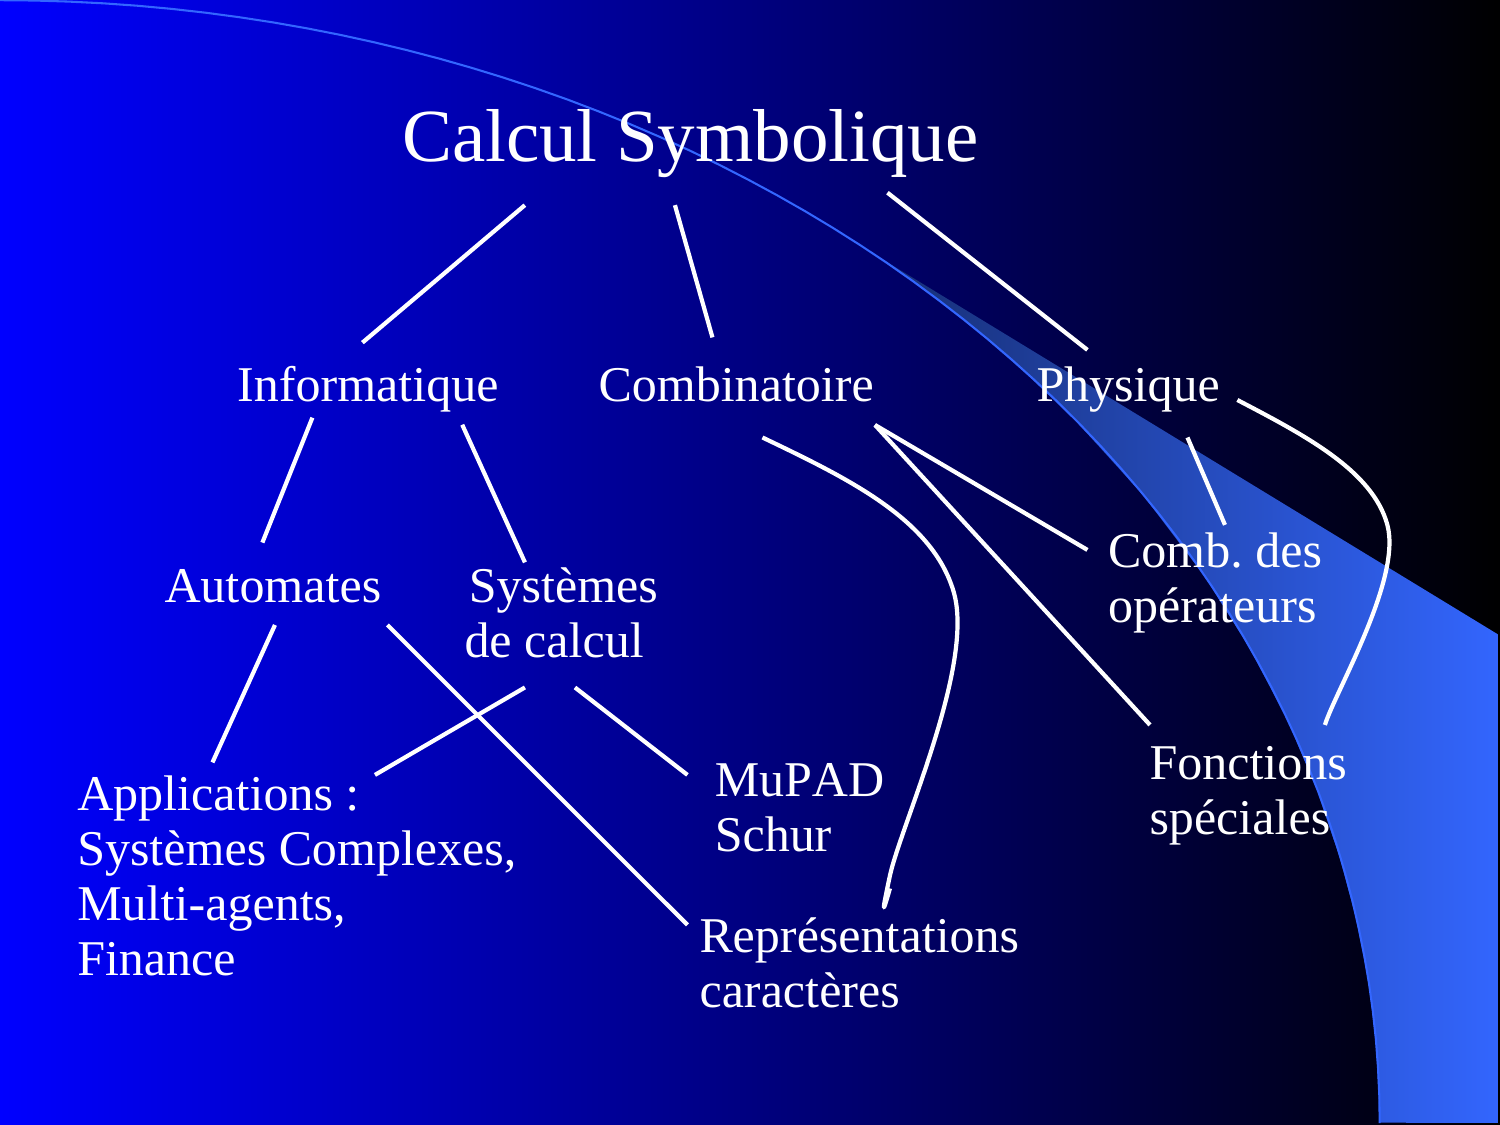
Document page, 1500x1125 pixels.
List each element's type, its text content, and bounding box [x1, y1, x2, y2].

text_box Comb. des opérateurs [1093, 515, 1350, 642]
text_box Automates Systèmes de calcul [149, 549, 674, 676]
text_box Informatique Combinatoire Physique [222, 349, 1236, 421]
text_box Calcul Symbolique [387, 87, 994, 186]
text_box Représentations caractères [684, 899, 1035, 1026]
text_box Fonctions spéciales [1134, 727, 1375, 854]
text_box MuPAD Schur [699, 744, 899, 871]
text_box Applications : Systèmes Complexes, Multi-agents, Finance [62, 757, 532, 995]
